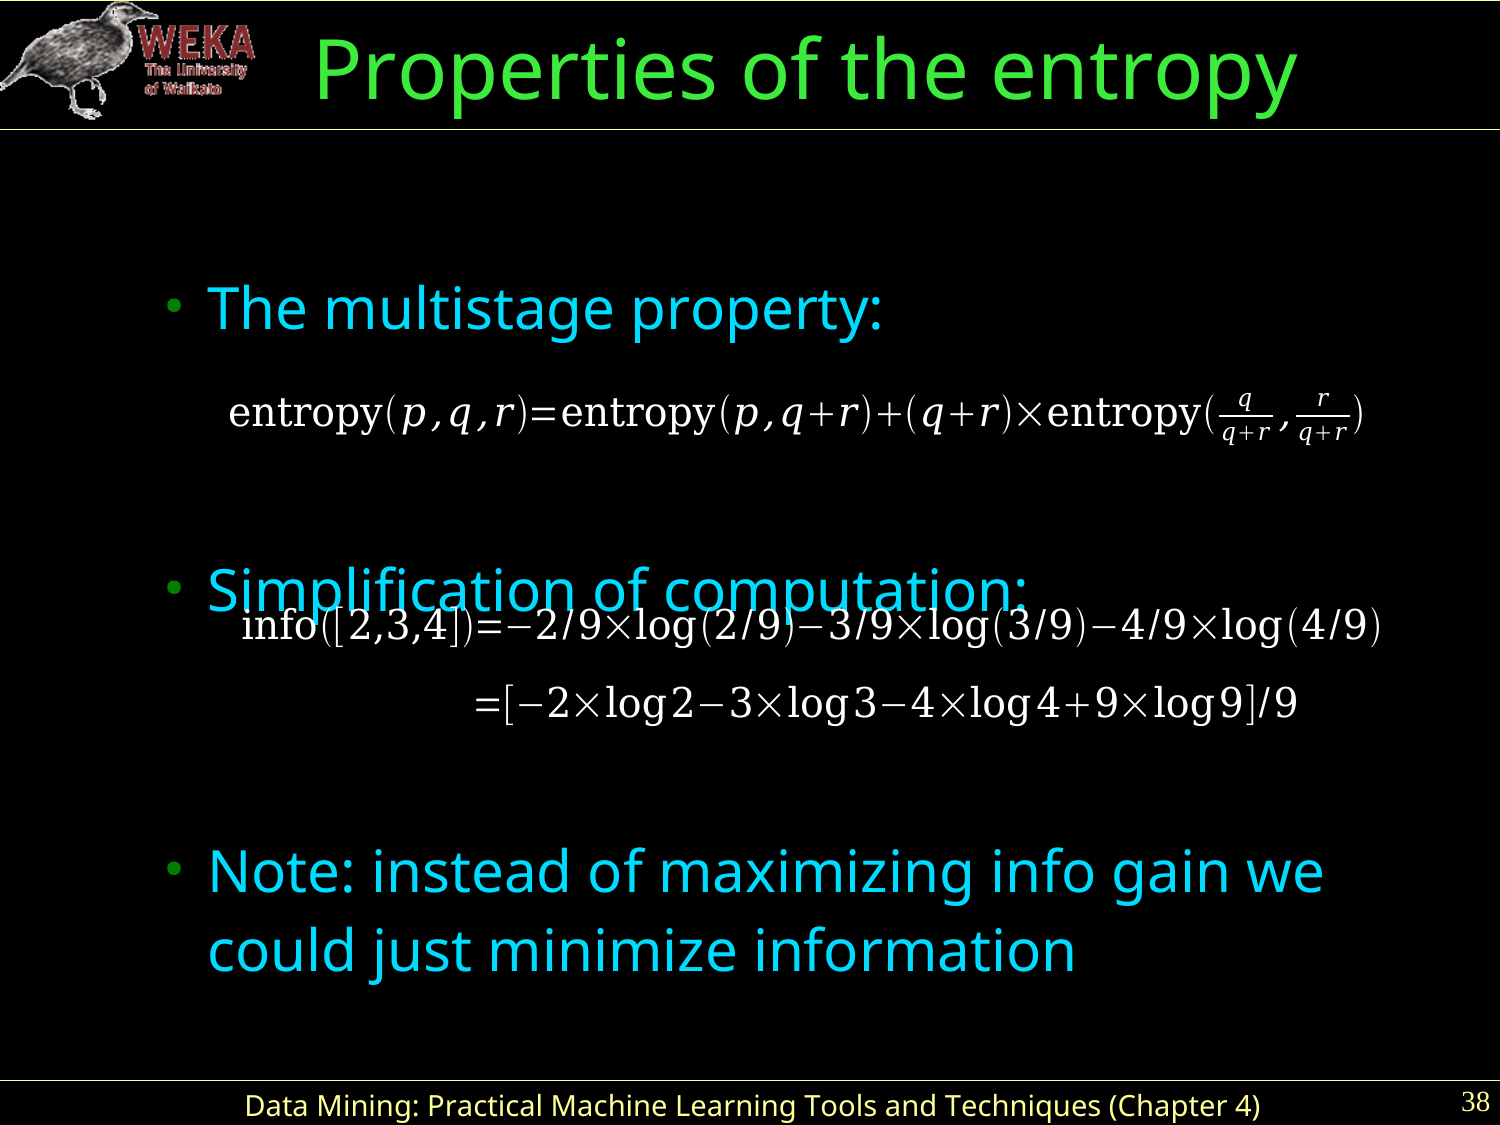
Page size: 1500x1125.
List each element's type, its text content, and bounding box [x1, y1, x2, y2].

chart [222, 383, 1371, 446]
picture [0, 1, 266, 129]
chart [461, 679, 1304, 728]
text_box The multistage property: Simplification of computation: Note: instead of maximizing info gain we could just minimize information [149, 260, 1388, 936]
chart [235, 601, 1388, 650]
title Properties of the entropy [297, 0, 1500, 148]
